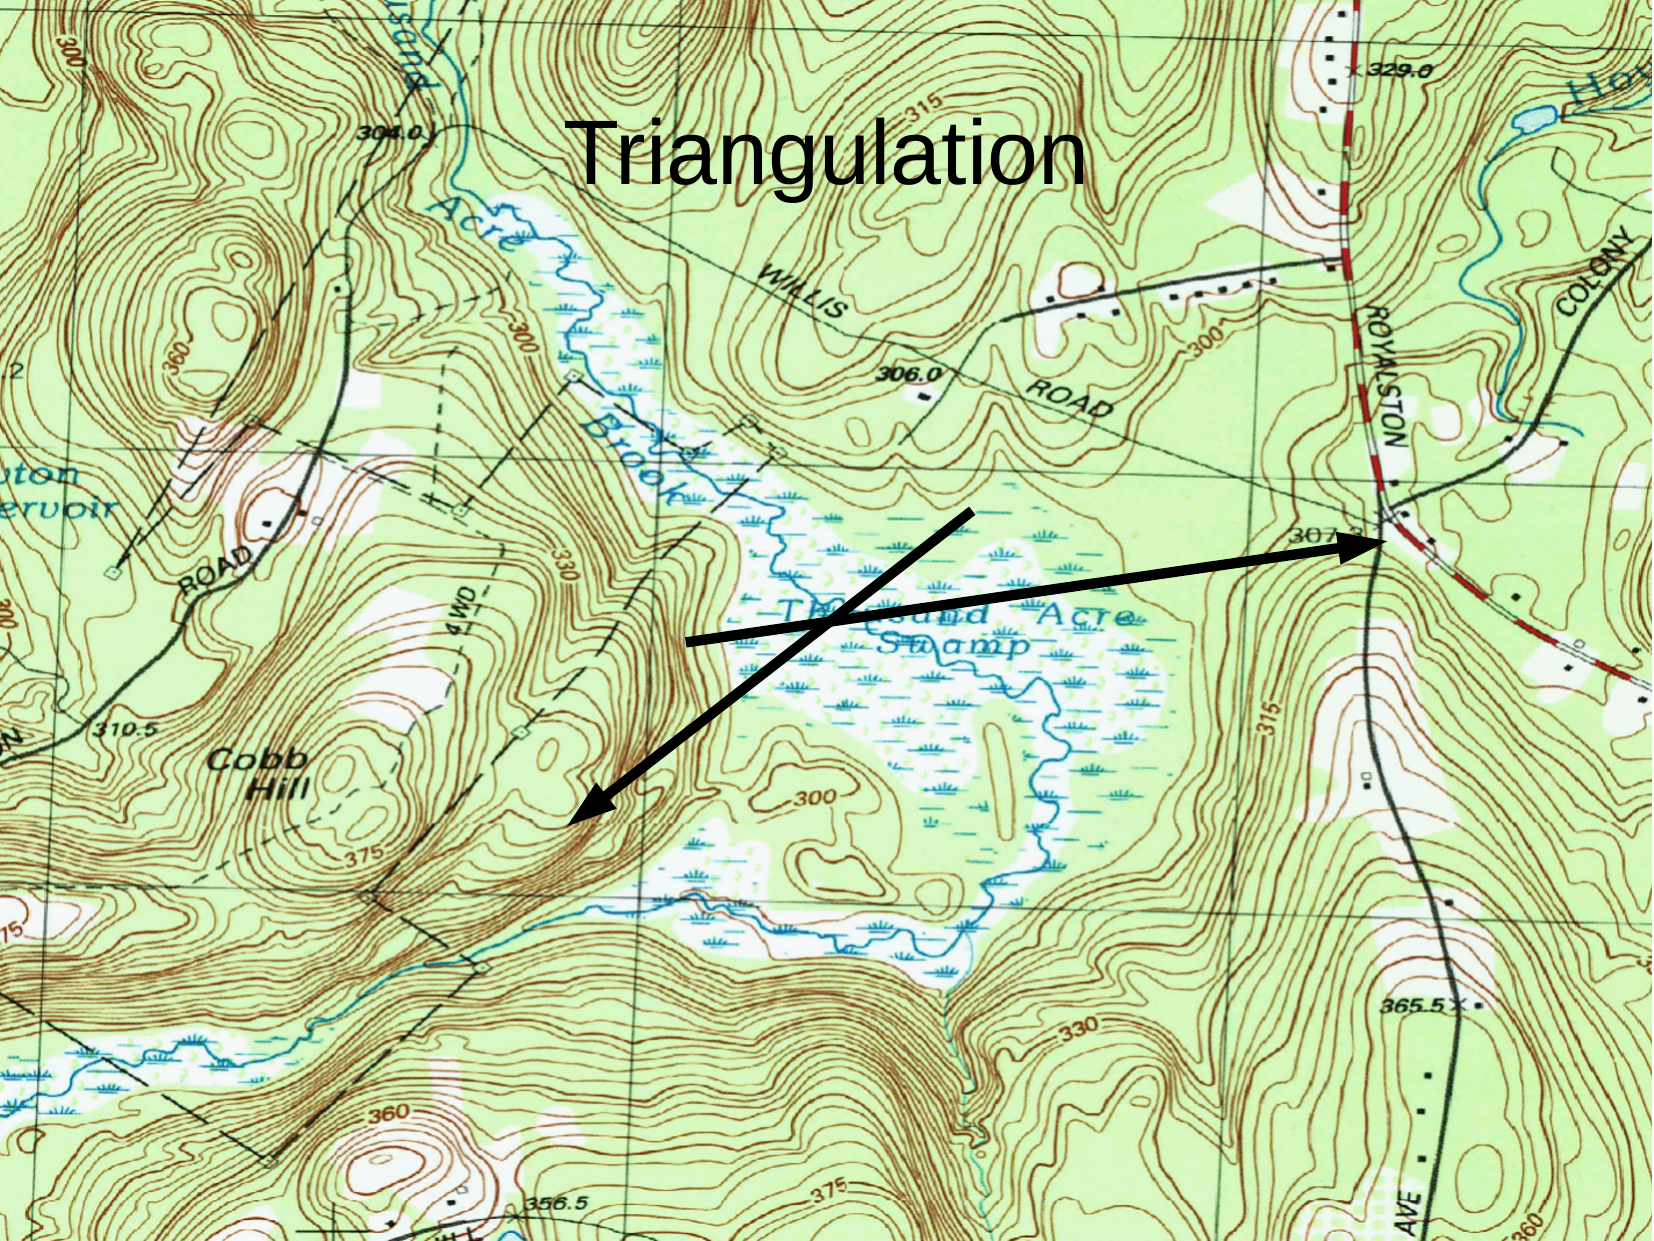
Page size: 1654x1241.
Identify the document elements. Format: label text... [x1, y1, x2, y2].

picture [0, 0, 1652, 1241]
title Triangulation [82, 49, 1571, 257]
